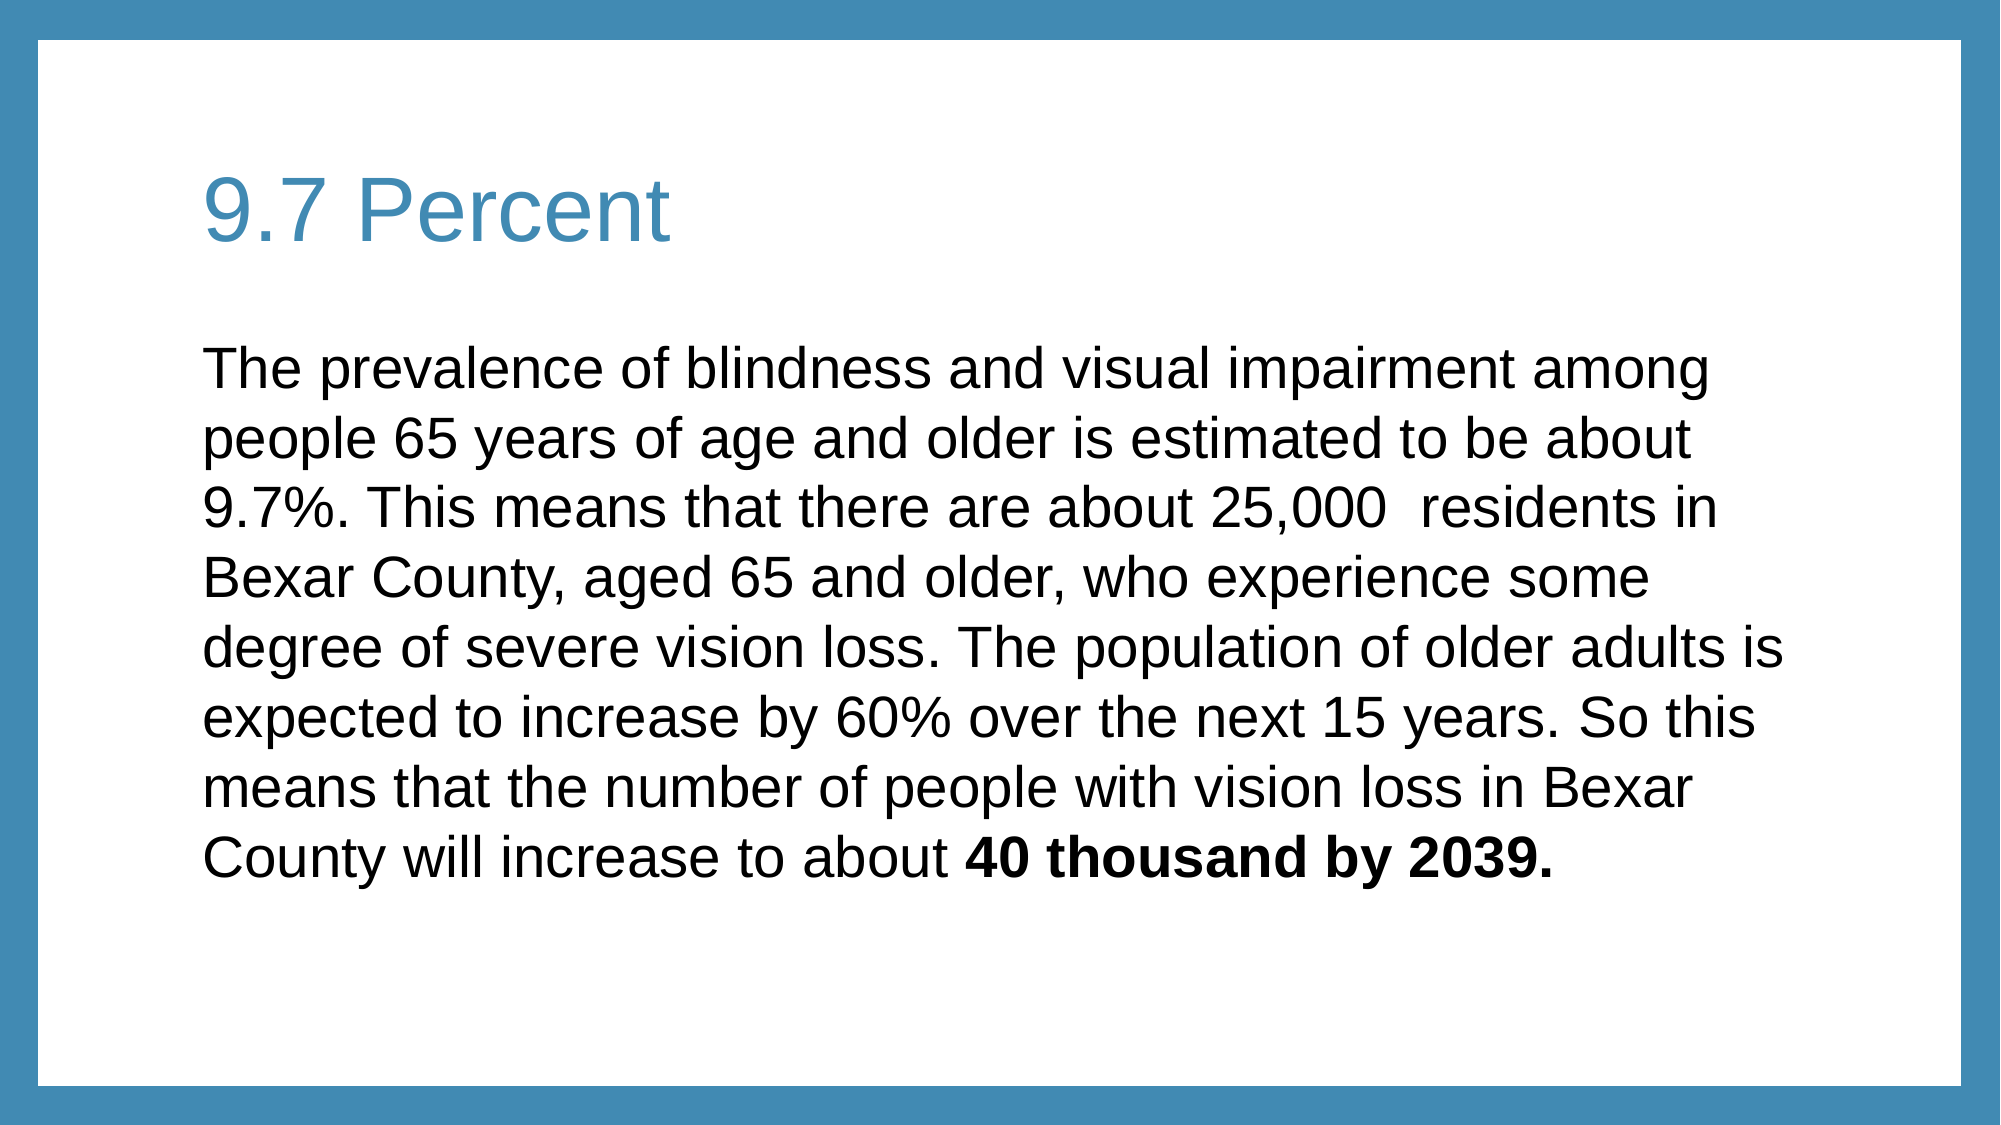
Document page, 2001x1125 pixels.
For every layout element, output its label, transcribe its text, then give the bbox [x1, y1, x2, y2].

title 9.7 Percent [187, 99, 1808, 322]
list The prevalence of blindness and visual impairment among people 65 years of age and older is estimated to be about 9.7%. This means that there are about 25,000 residents in Bexar County, aged 65 and older, who experience some degree of severe vision loss. The population of older adults is expected to increase by 60% over the next 15 years. So this means that the number of people with vision loss in Bexar County will increase to about 40 thousand by 2039. [187, 322, 1808, 985]
